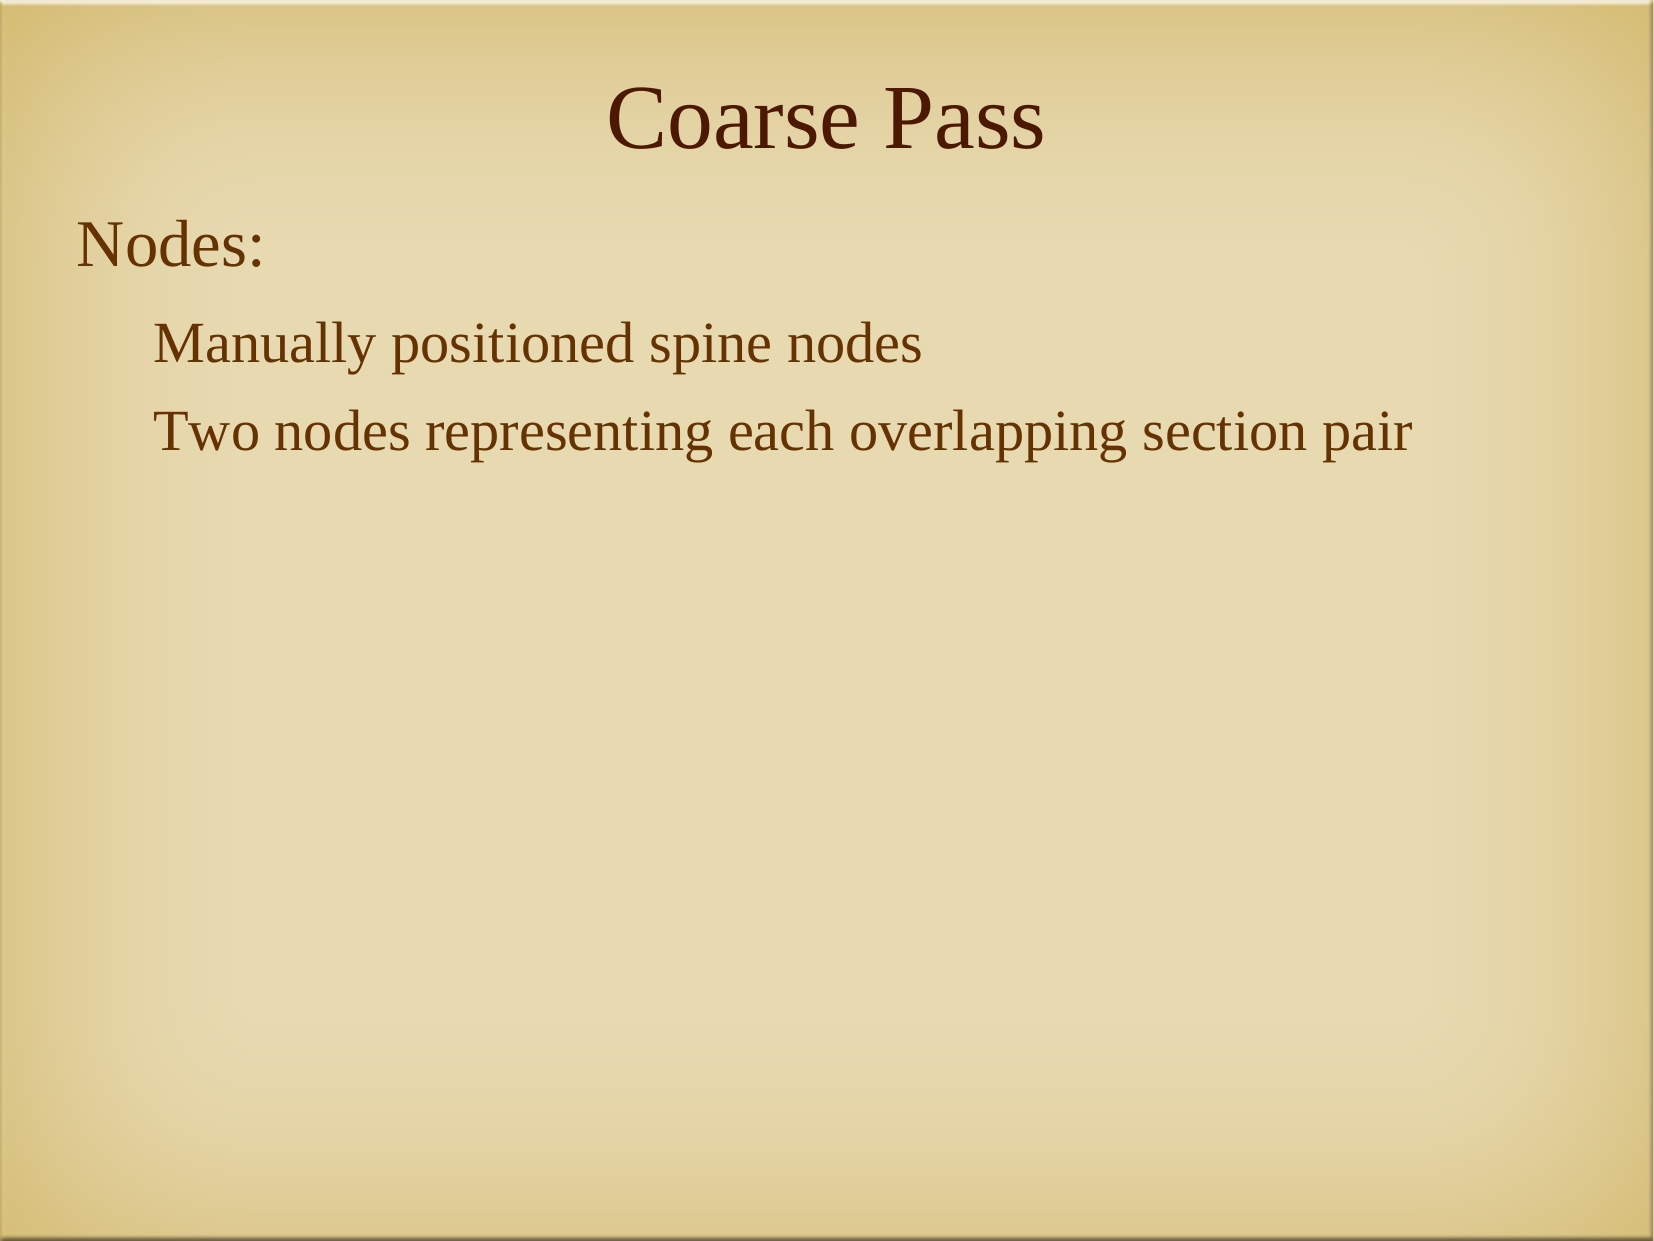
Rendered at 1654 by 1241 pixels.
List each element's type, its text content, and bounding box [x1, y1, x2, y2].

title Coarse Pass [59, 58, 1595, 178]
picture [0, 0, 1654, 1241]
list Nodes: Manually positioned spine nodes Two nodes representing each overlapping section pair [59, 206, 1595, 1182]
